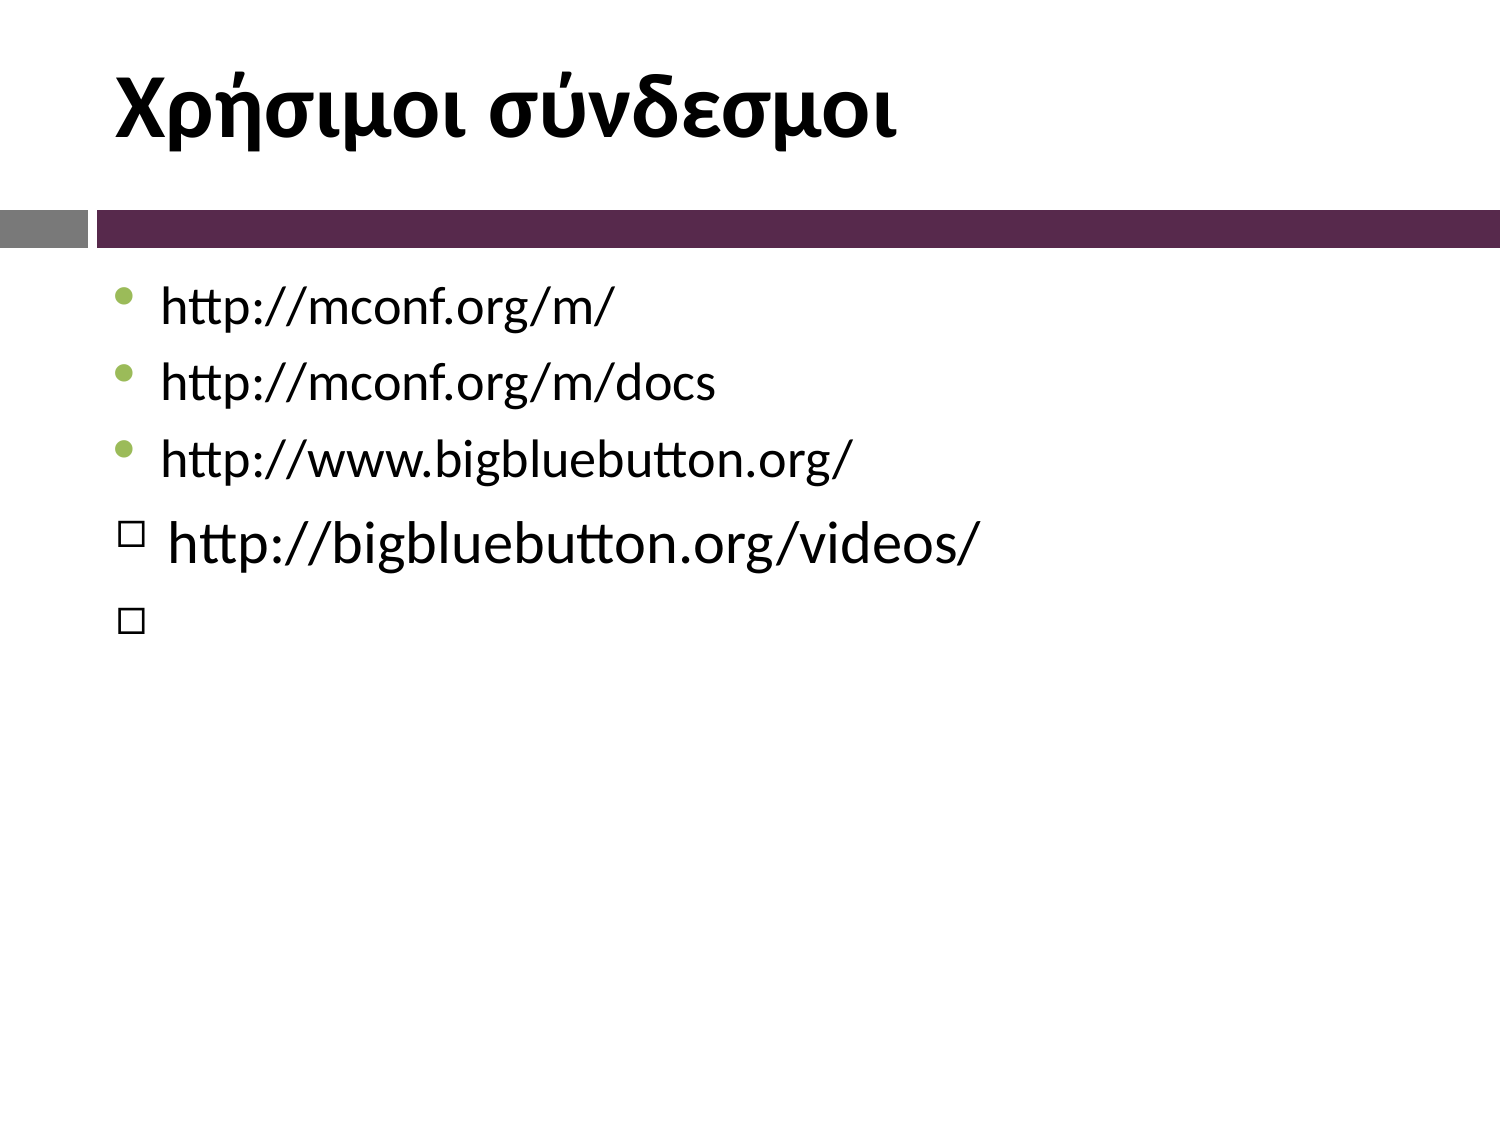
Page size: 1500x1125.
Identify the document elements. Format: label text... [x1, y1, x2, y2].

list http://mconf.org/m/ http://mconf.org/m/docs http://www.bigbluebutton.org/ http://bigbluebutton.org/videos/ [100, 262, 1438, 1000]
title Χρήσιμοι σύνδεσμοι [100, 19, 1438, 182]
